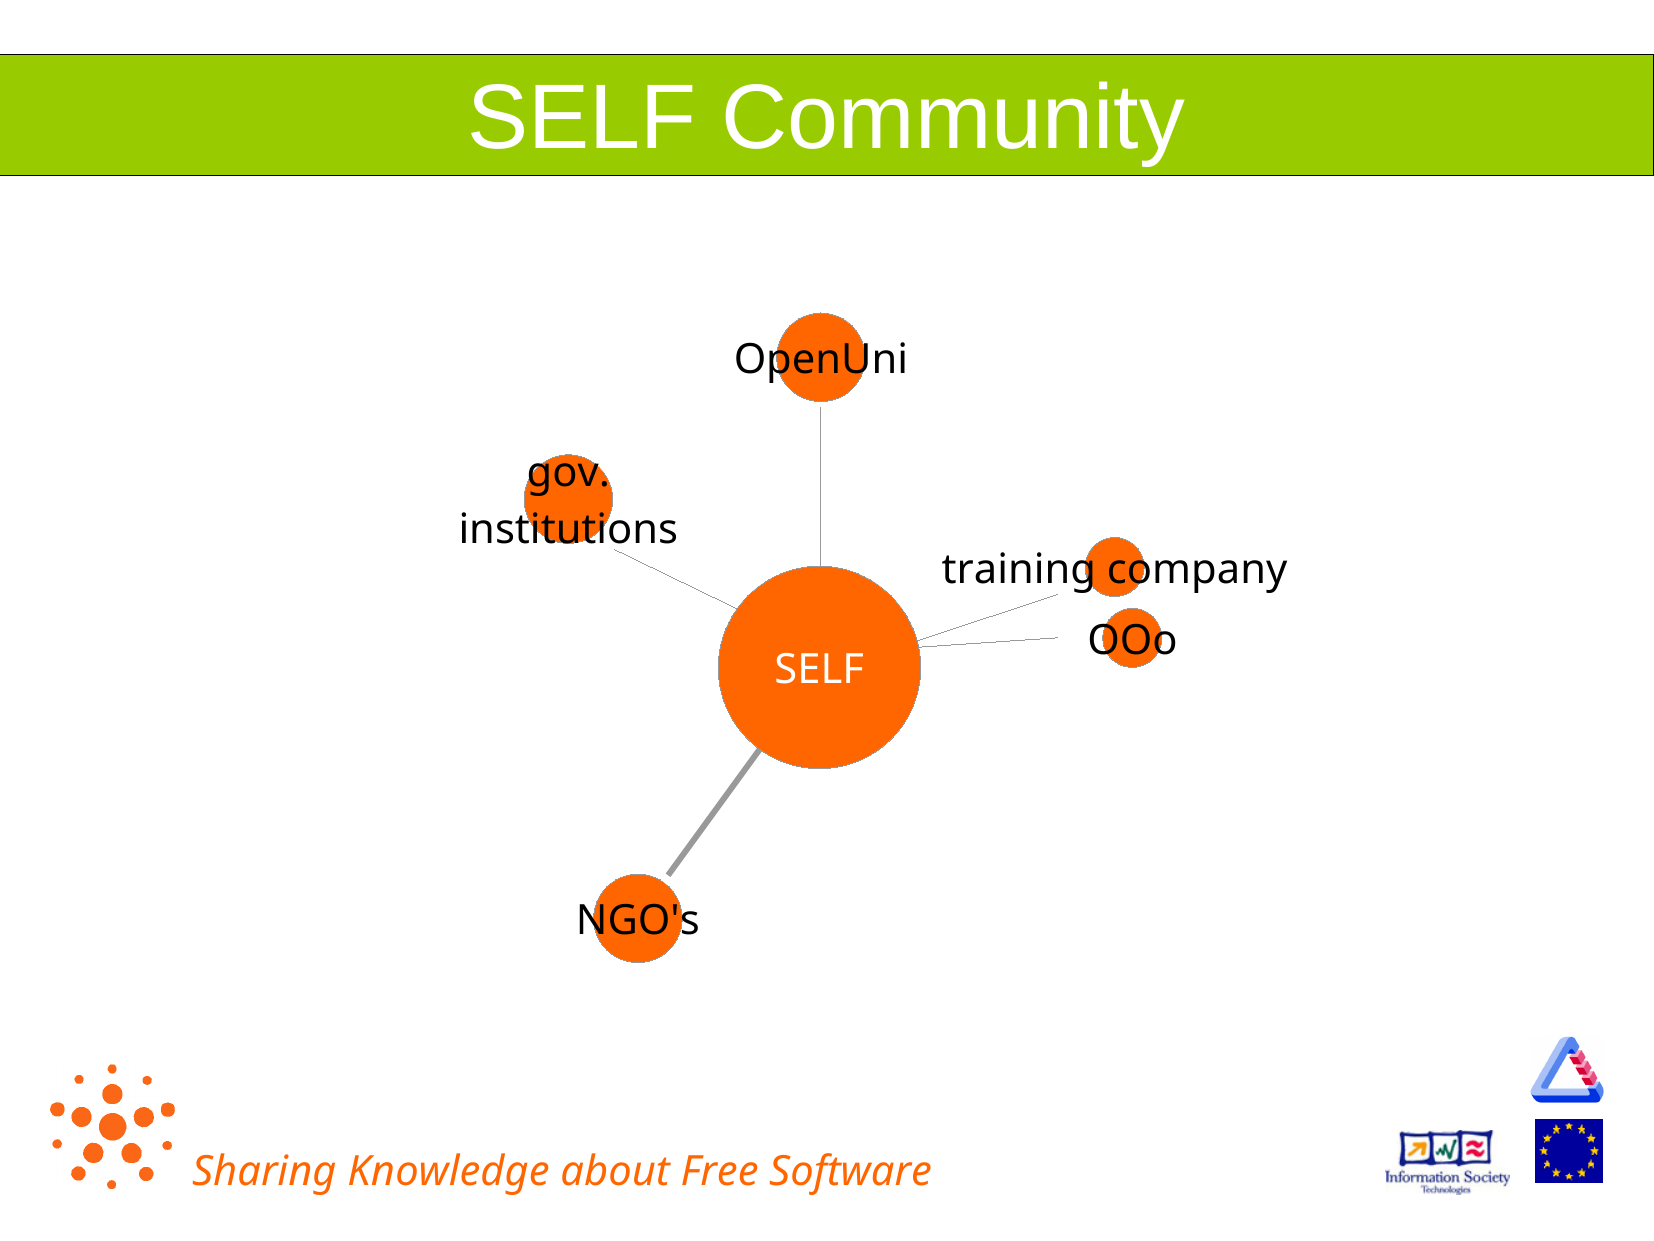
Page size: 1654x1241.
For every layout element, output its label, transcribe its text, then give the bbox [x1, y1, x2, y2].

picture [1385, 1130, 1510, 1195]
text_box training company [1085, 537, 1144, 597]
text_box gov. institutions [524, 454, 613, 543]
picture [50, 1064, 175, 1189]
text_box OpenUni [777, 312, 864, 402]
picture [1535, 1119, 1603, 1183]
text_box OOo [1102, 627, 1113, 651]
text_box OOo [1106, 608, 1162, 668]
text_box OpenUni [776, 353, 786, 370]
text_box NGO's [593, 874, 683, 963]
text_box SELF [718, 566, 921, 769]
title SELF Community [82, 48, 1571, 185]
picture [1530, 1036, 1604, 1104]
